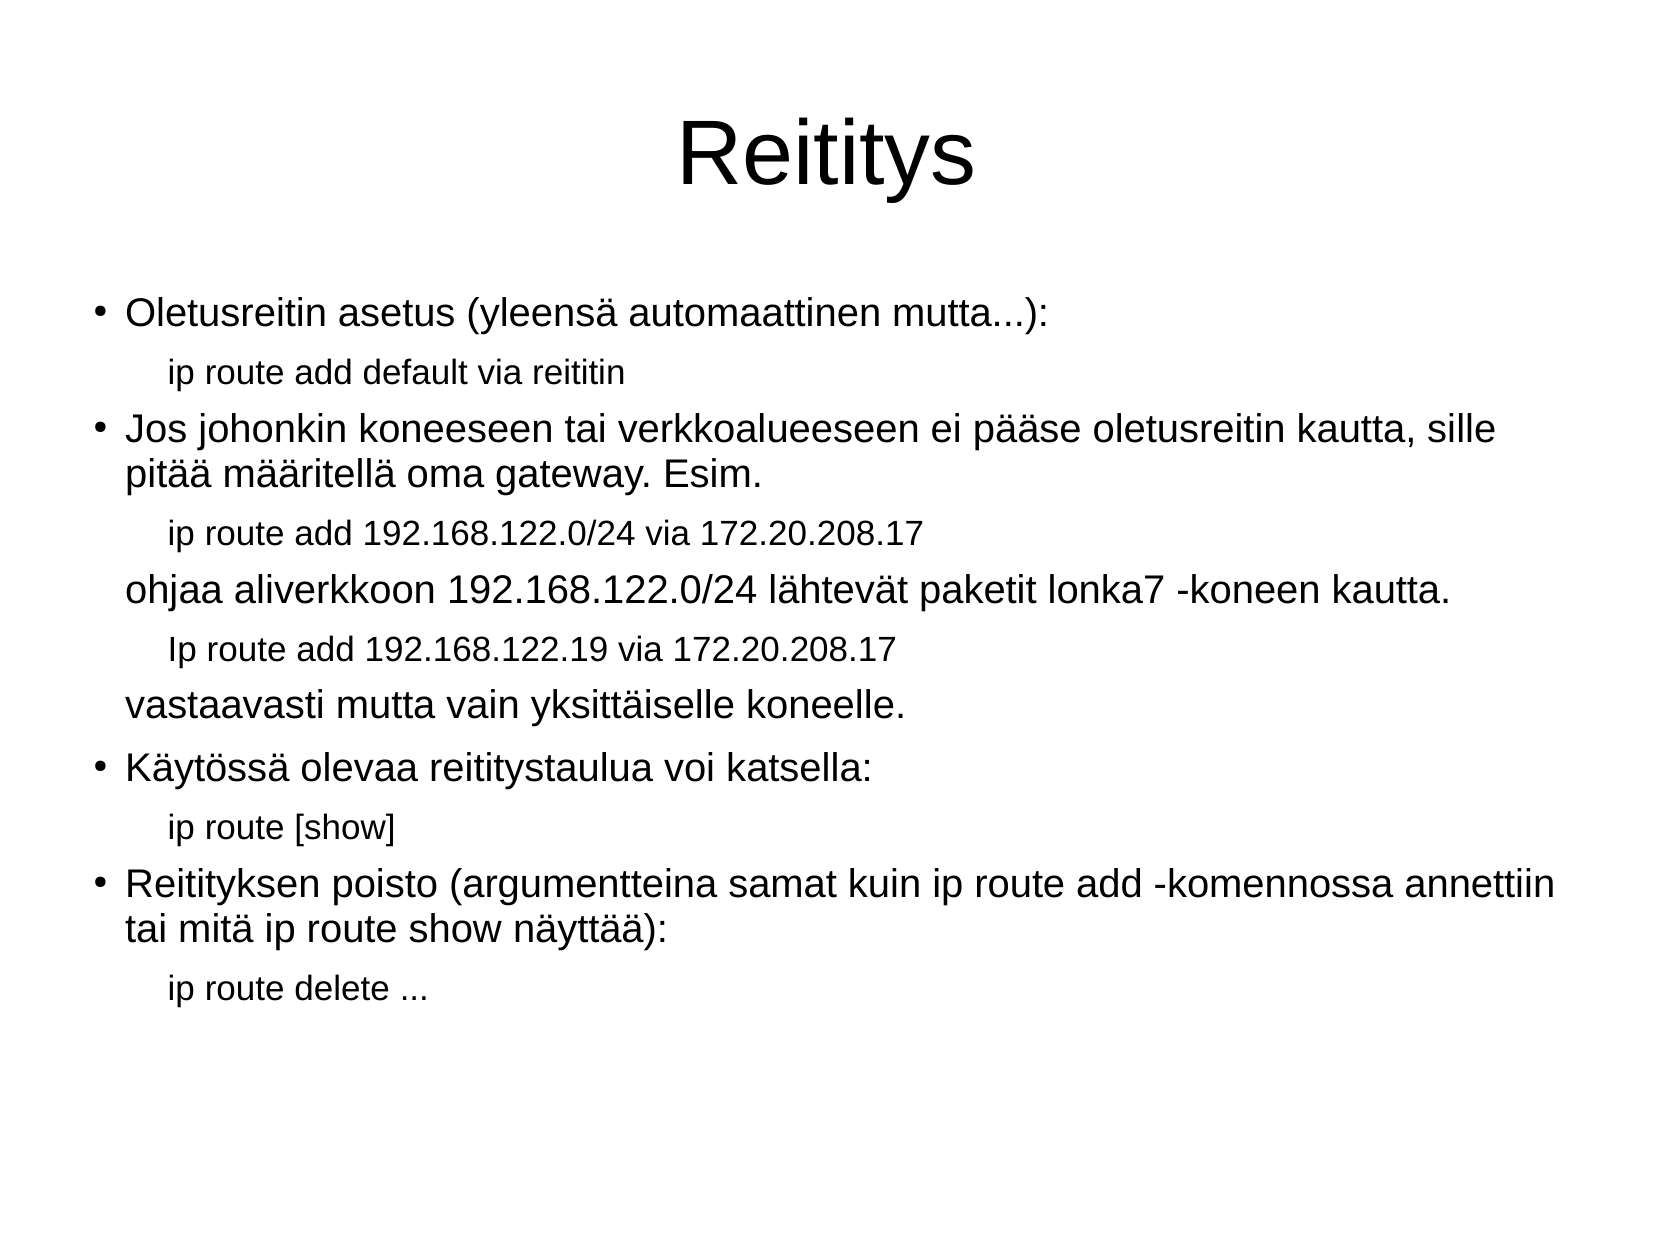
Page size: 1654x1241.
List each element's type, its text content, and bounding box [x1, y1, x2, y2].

list Oletusreitin asetus (yleensä automaattinen mutta...): ip route add default via reititin Jos johonkin koneeseen tai verkkoalueeseen ei pääse oletusreitin kautta, sille pitää määritellä oma gateway. Esim. ip route add 192.168.122.0/24 via 172.20.208.17 ohjaa aliverkkoon 192.168.122.0/24 lähtevät paketit lonka7 -koneen kautta. Ip route add 192.168.122.19 via 172.20.208.17 vastaavasti mutta vain yksittäiselle koneelle. Käytössä olevaa reititystaulua voi katsella: ip route [show] Reitityksen poisto (argumentteina samat kuin ip route add -komennossa annettiin tai mitä ip route show näyttää): ip route delete ... [82, 290, 1571, 1010]
title Reititys [82, 49, 1571, 257]
